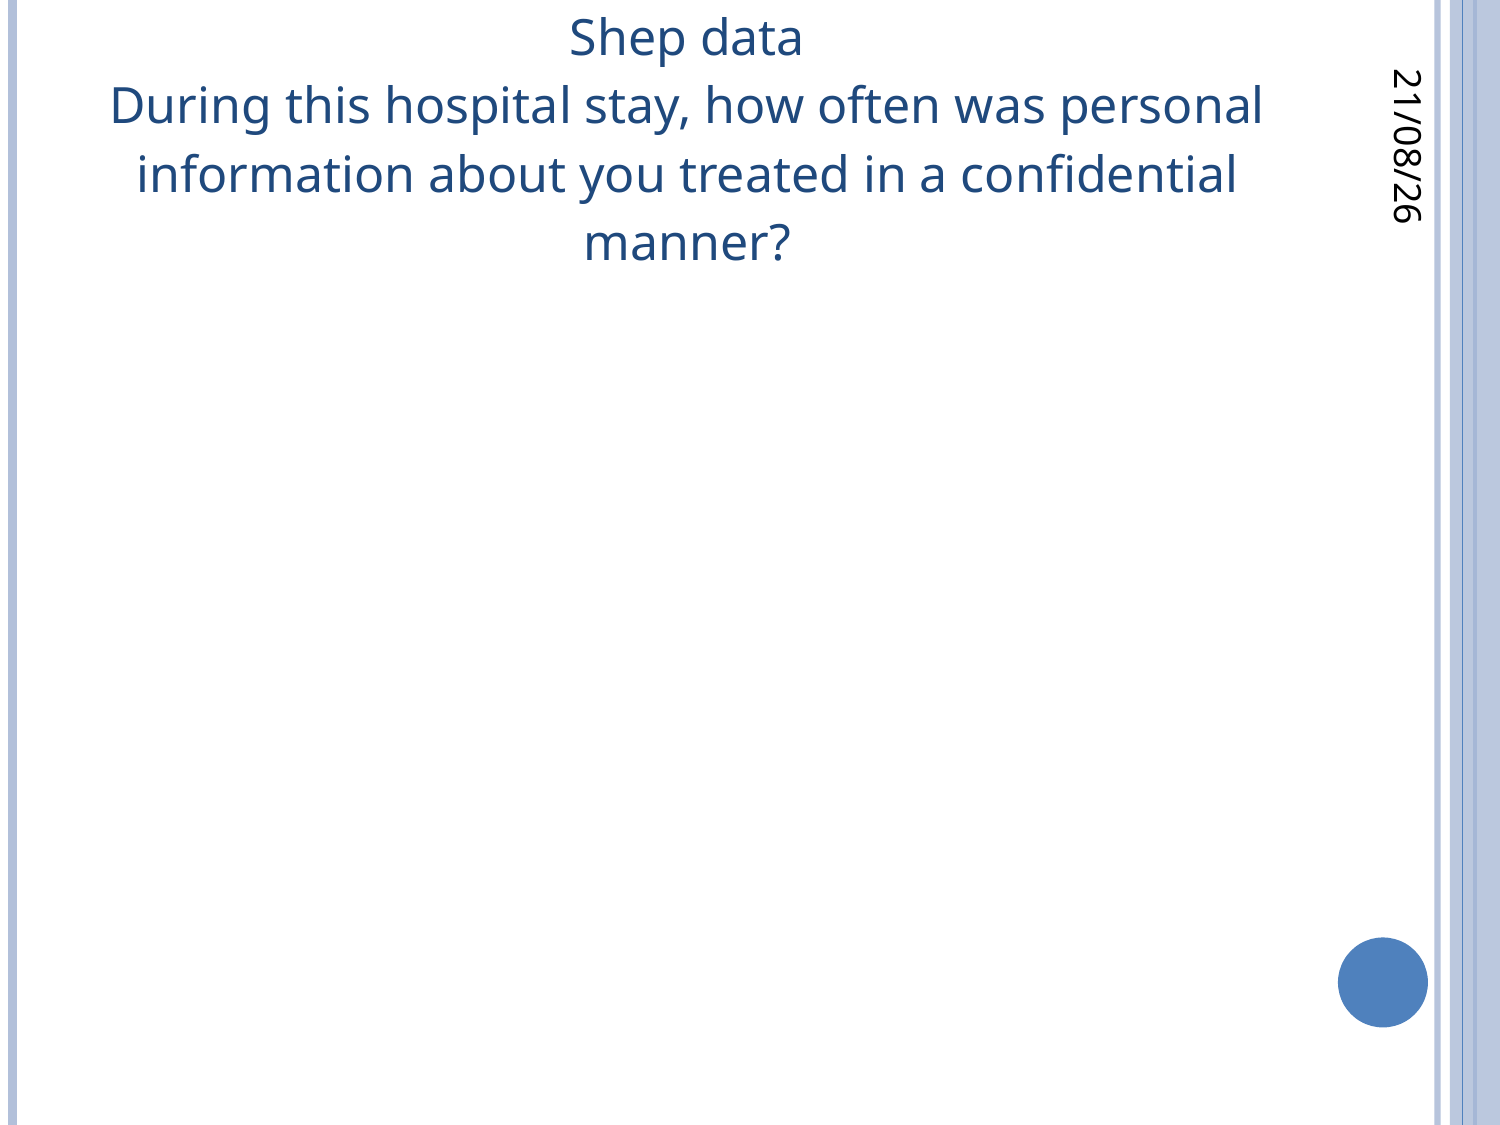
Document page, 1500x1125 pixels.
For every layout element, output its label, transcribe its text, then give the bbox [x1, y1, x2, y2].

title Shep data During this hospital stay, how often was personal information about you treated in a confidential manner? [75, 45, 1300, 233]
